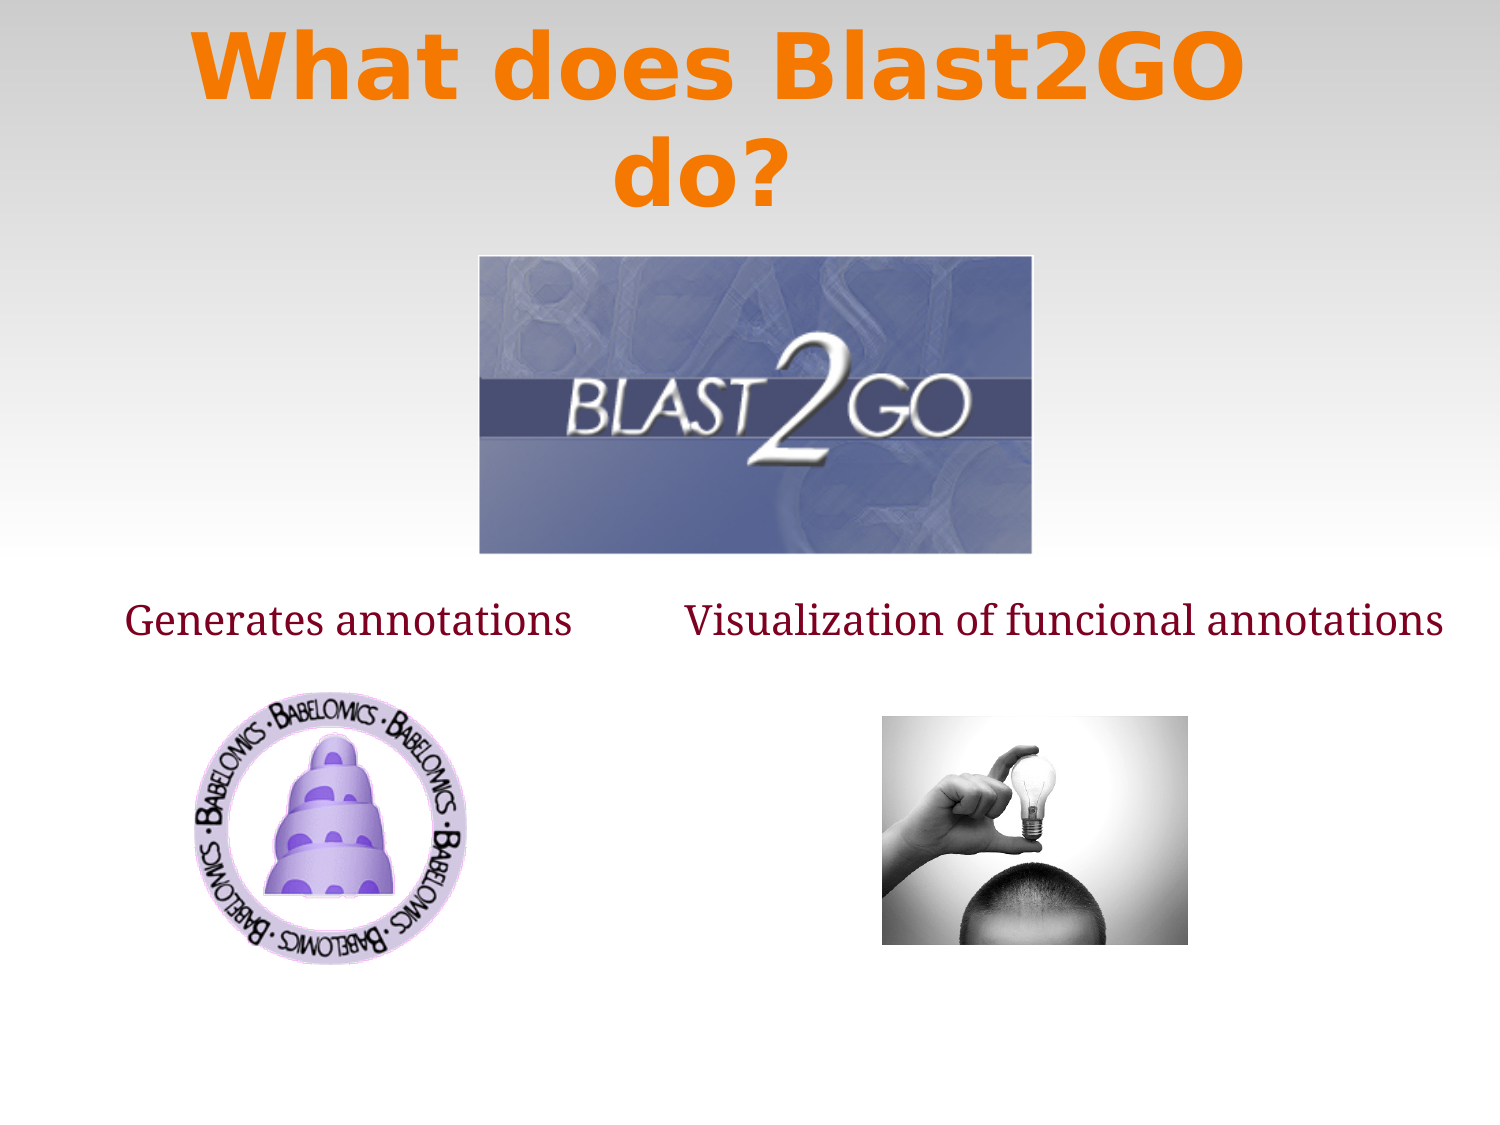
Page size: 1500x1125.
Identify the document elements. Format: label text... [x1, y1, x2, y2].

picture [478, 255, 1034, 557]
picture [882, 716, 1188, 945]
text_box Visualization of funcional annotations [669, 586, 1460, 652]
title What does Blast2GO do? [35, 3, 1370, 239]
text_box Generates annotations [109, 586, 588, 652]
picture [194, 692, 467, 965]
